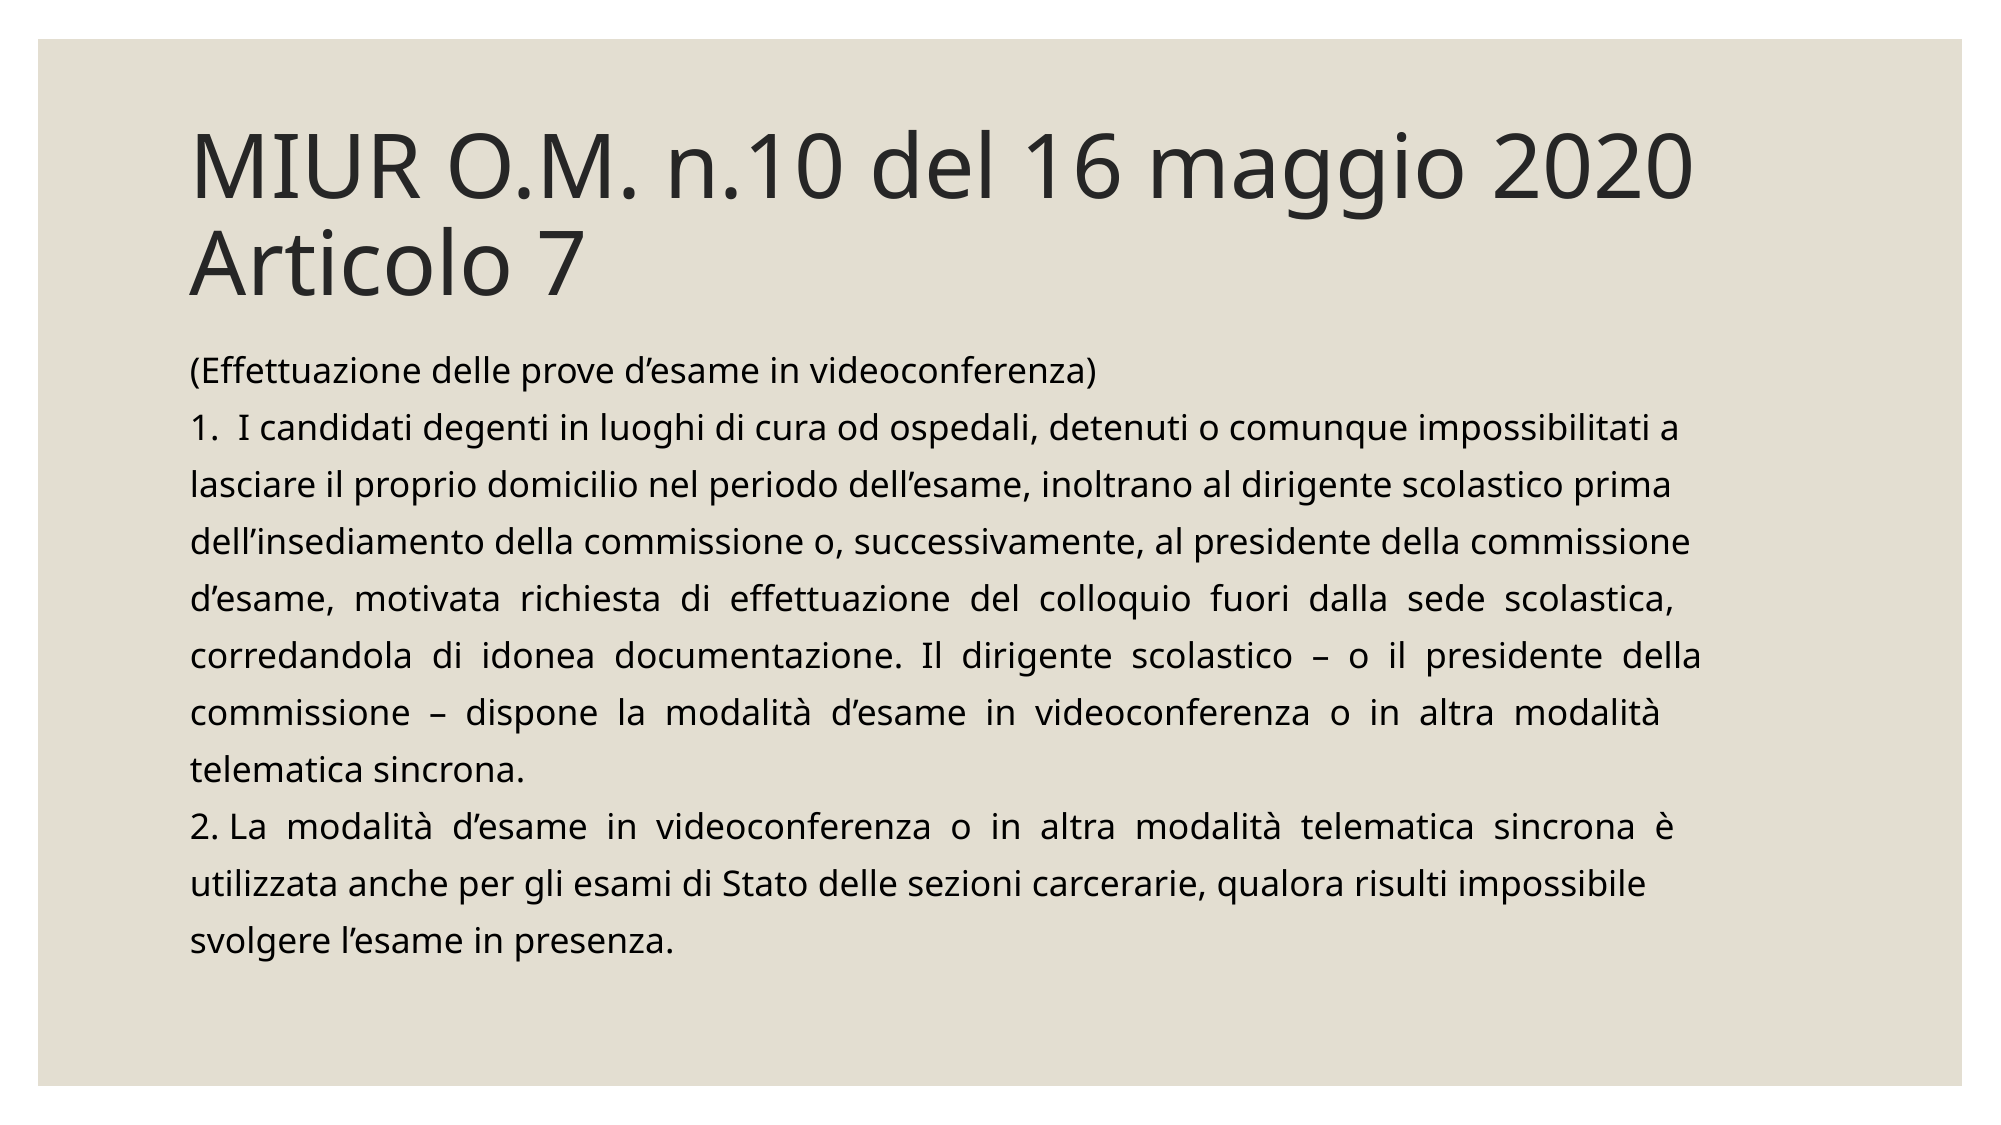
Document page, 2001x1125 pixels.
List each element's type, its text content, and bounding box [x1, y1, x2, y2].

list (Effettuazione delle prove d’esame in videoconferenza) 1. I candidati degenti in luoghi di cura od ospedali, detenuti o comunque impossibilitati a lasciare il proprio domicilio nel periodo dell’esame, inoltrano al dirigente scolastico prima dell’insediamento della commissione o, successivamente, al presidente della commissione d’esame, motivata richiesta di effettuazione del colloquio fuori dalla sede scolastica, corredandola di idonea documentazione. Il dirigente scolastico – o il presidente della commissione – dispone la modalità d’esame in videoconferenza o in altra modalità telematica sincrona. 2. La modalità d’esame in videoconferenza o in altra modalità telematica sincrona è utilizzata anche per gli esami di Stato delle sezioni carcerarie, qualora risulti impossibile svolgere l’esame in presenza. [174, 345, 1825, 991]
title MIUR O.M. n.10 del 16 maggio 2020 Articolo 7 [174, 105, 1825, 331]
